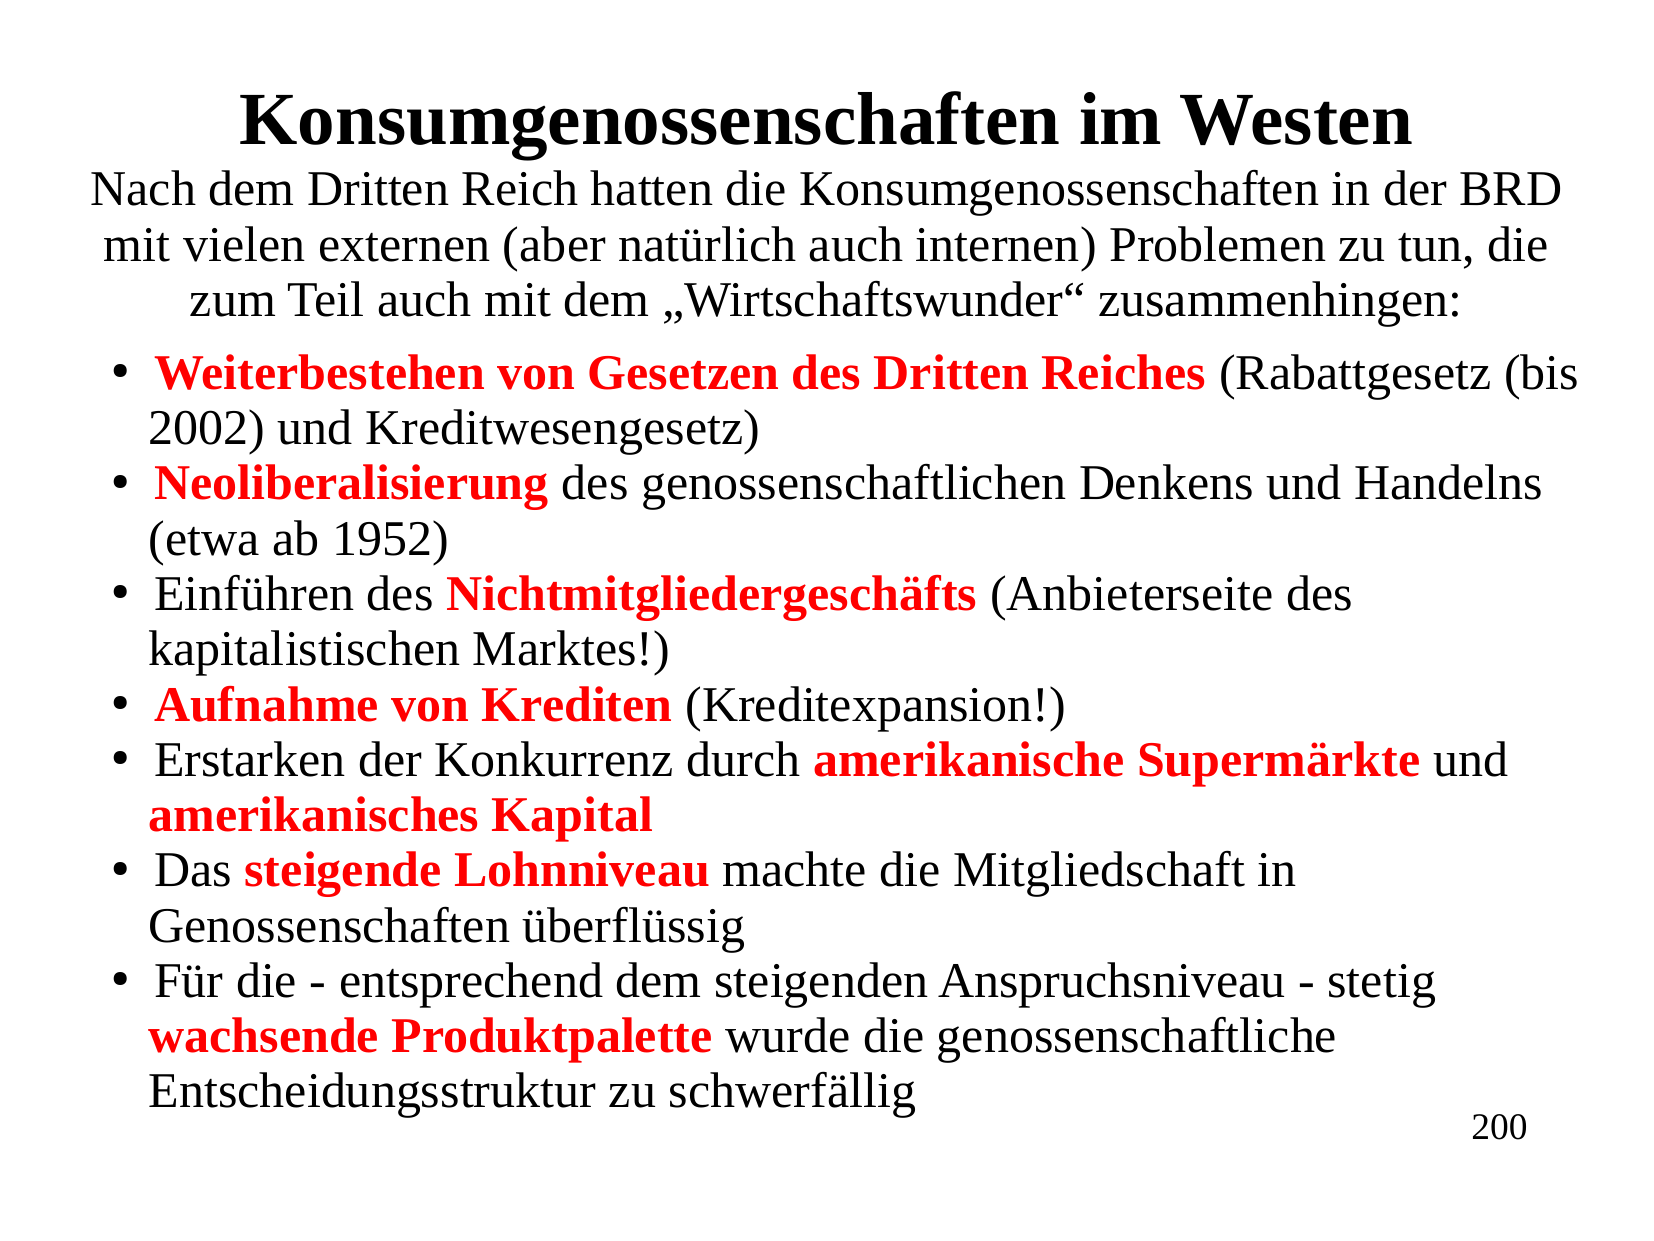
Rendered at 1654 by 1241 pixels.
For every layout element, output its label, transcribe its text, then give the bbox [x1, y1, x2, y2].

text_box Konsumgenossenschaften im Westen Nach dem Dritten Reich hatten die Konsumgenossenschaften in der BRD mit vielen externen (aber natürlich auch internen) Problemen zu tun, die zum Teil auch mit dem „Wirtschaftswunder“ zusammenhingen: Weiterbestehen von Gesetzen des Dritten Reiches (Rabattgesetz (bis 2002) und Kreditwesengesetz) Neoliberalisierung des genossenschaftlichen Denkens und Handelns (etwa ab 1952) Einführen des Nichtmitgliedergeschäfts (Anbieterseite des kapitalistischen Marktes!) Aufnahme von Krediten (Kreditexpansion!) Erstarken der Konkurrenz durch amerikanische Supermärkte und amerikanisches Kapital Das steigende Lohnniveau machte die Mitgliedschaft in Genossenschaften überflüssig Für die - entsprechend dem steigenden Anspruchsniveau - stetig wachsende Produktpalette wurde die genossenschaftliche Entscheidungsstruktur zu schwerfällig [59, 70, 1595, 1135]
text_box <Foliennummer> [1343, 1098, 1654, 1169]
